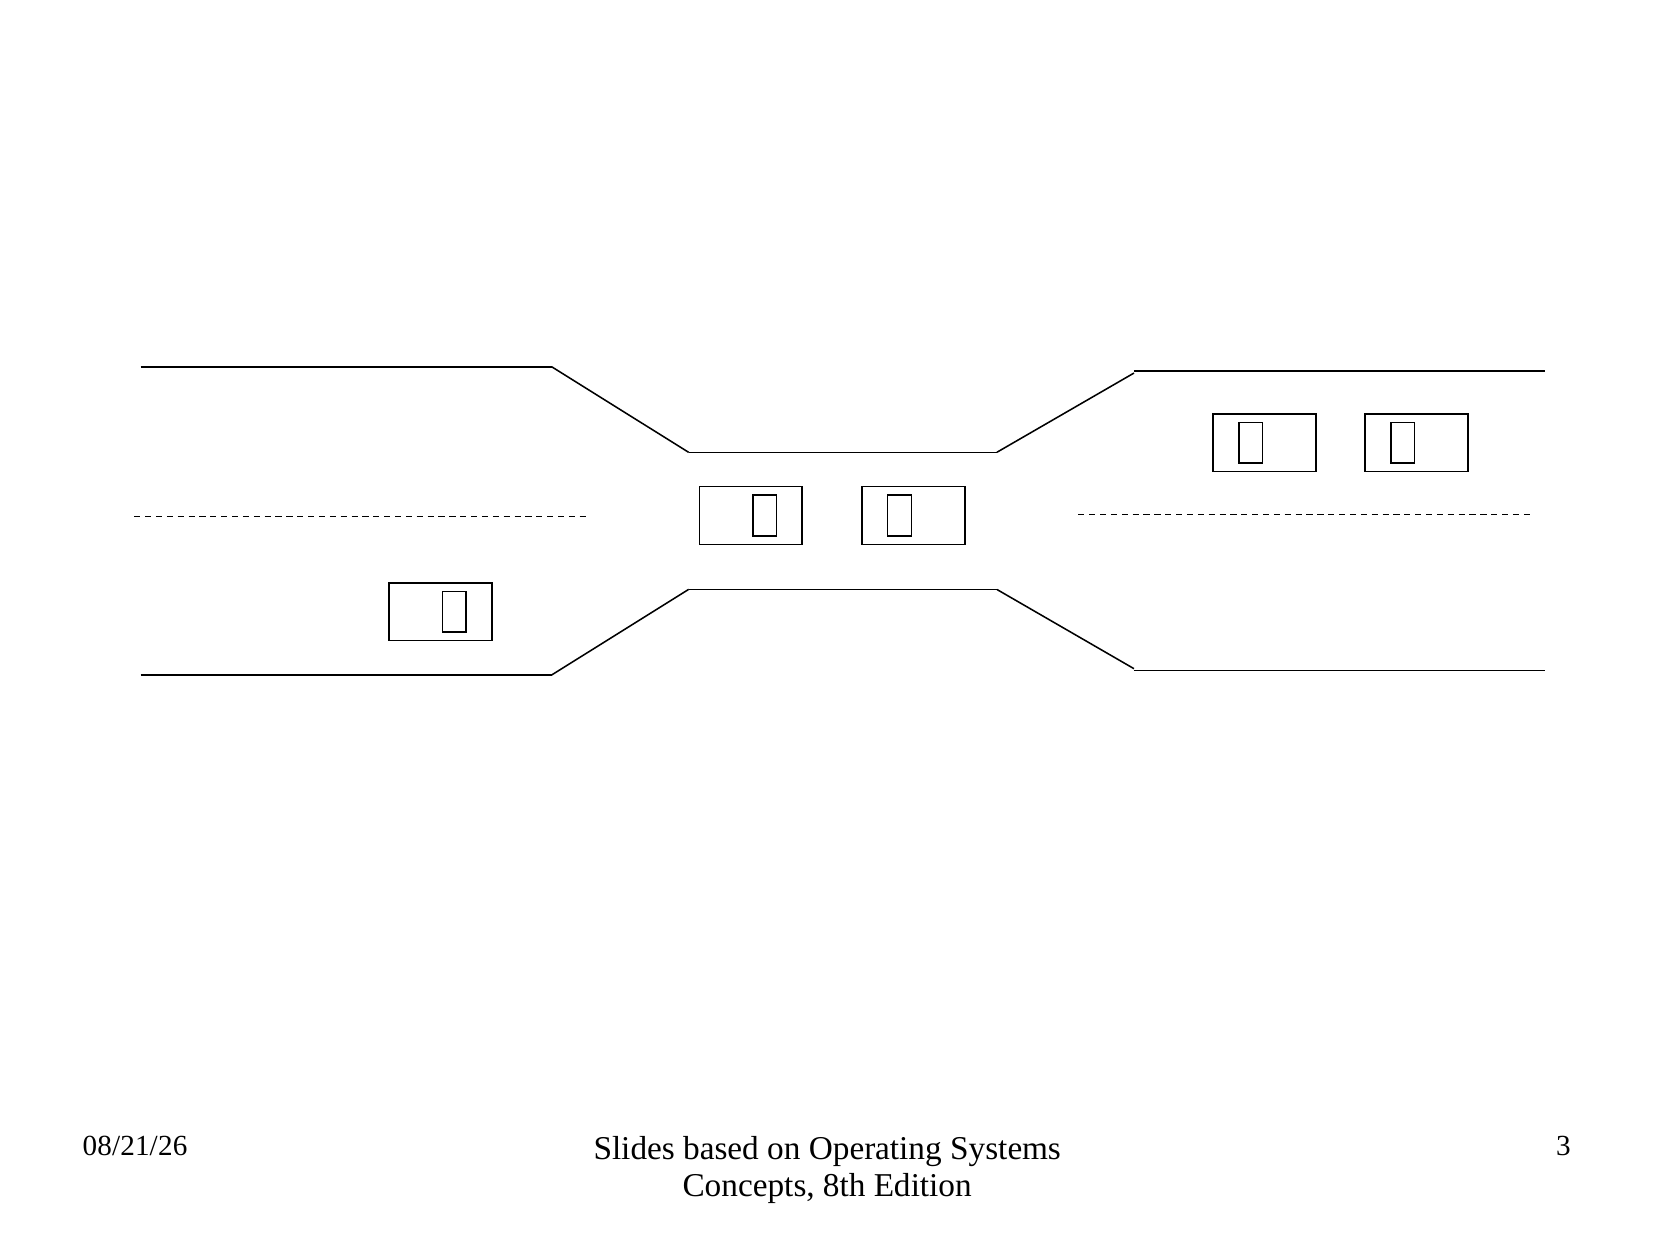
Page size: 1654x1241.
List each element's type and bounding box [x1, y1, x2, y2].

text_box [1213, 413, 1316, 472]
text_box [1365, 413, 1468, 472]
text_box [699, 486, 803, 545]
text_box [388, 582, 492, 641]
text_box [862, 486, 965, 545]
